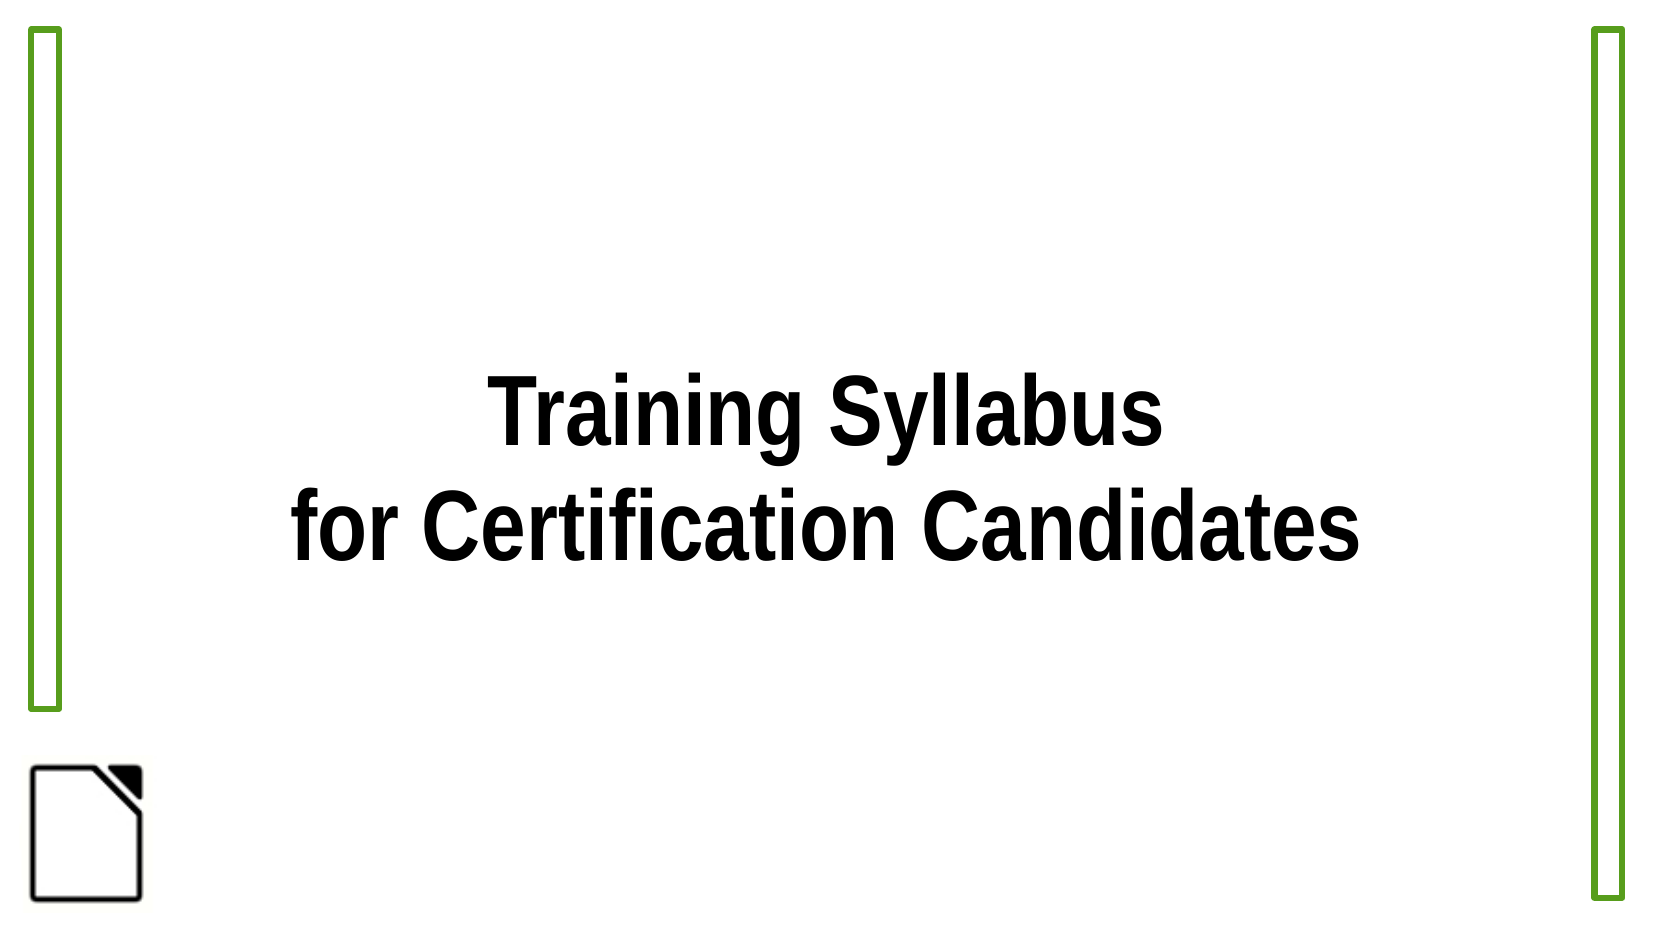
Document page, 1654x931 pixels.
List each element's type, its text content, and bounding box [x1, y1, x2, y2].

subtitle Training Syllabus for Certification Candidates [118, 35, 1536, 898]
picture [9, 755, 166, 913]
